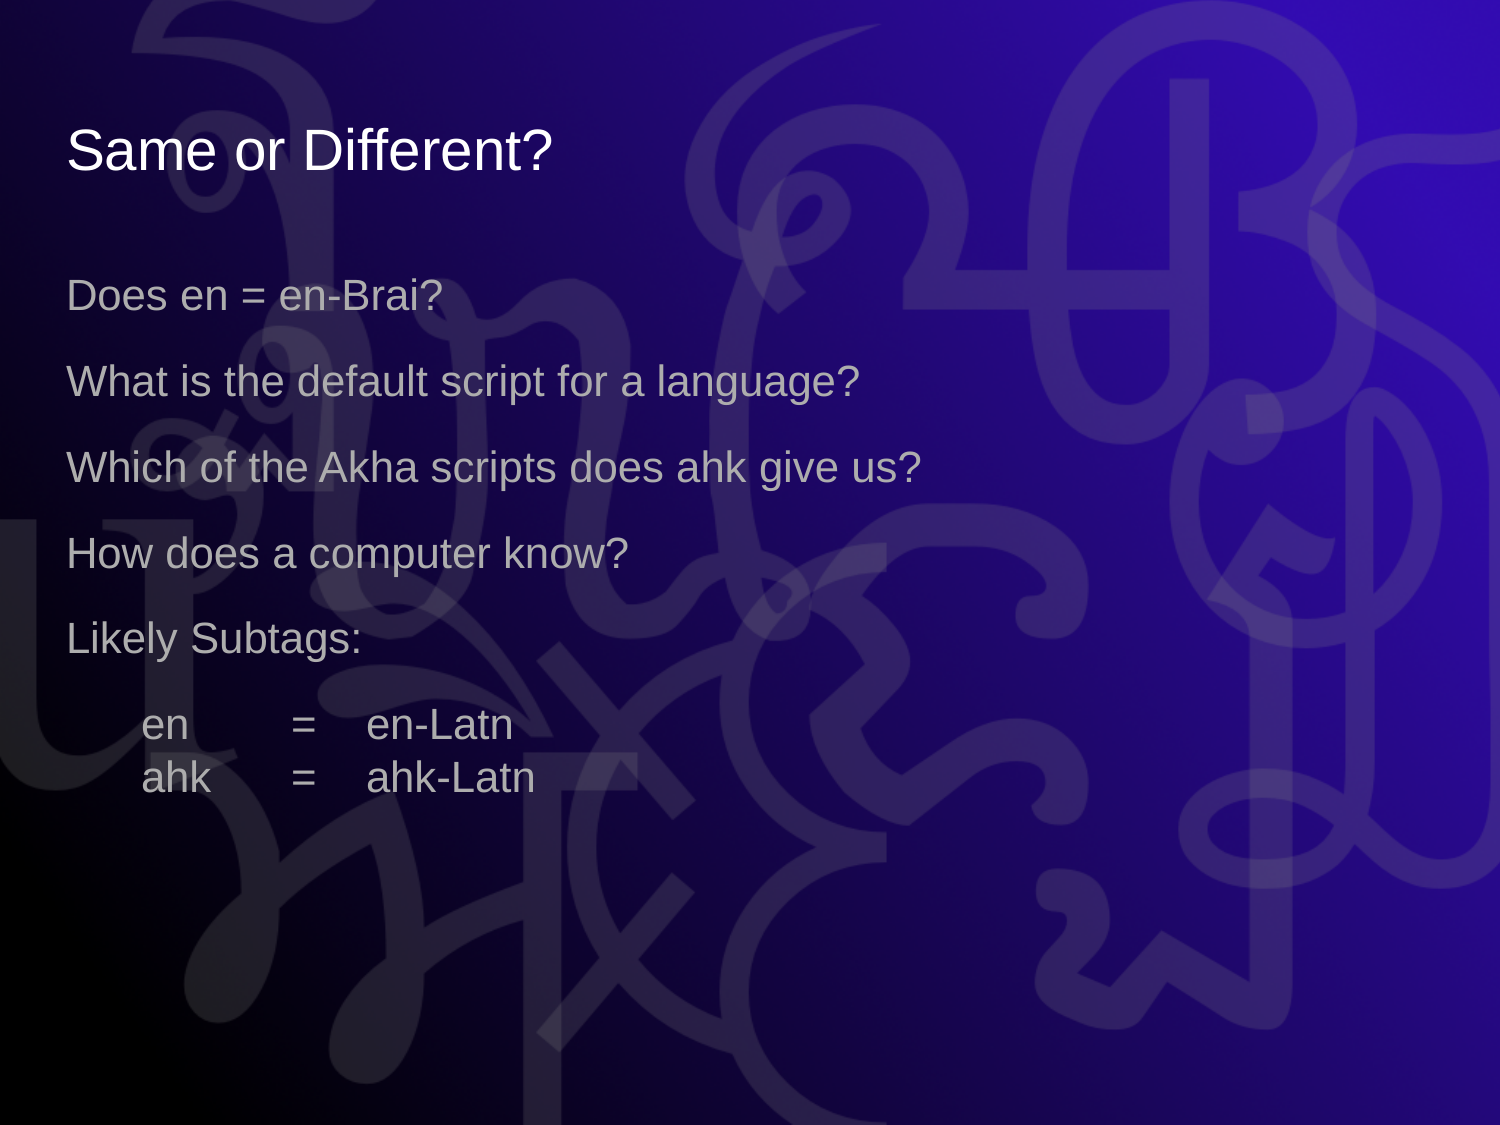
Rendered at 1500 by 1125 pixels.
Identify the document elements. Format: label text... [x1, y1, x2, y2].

picture [0, 0, 1500, 1125]
title Same or Different? [51, 97, 1449, 223]
list Does en = en-Brai? What is the default script for a language? Which of the Akha scripts does ahk give us? How does a computer know? Likely Subtags: en = en-Latn ahk = ahk-Latn [51, 252, 1449, 1000]
